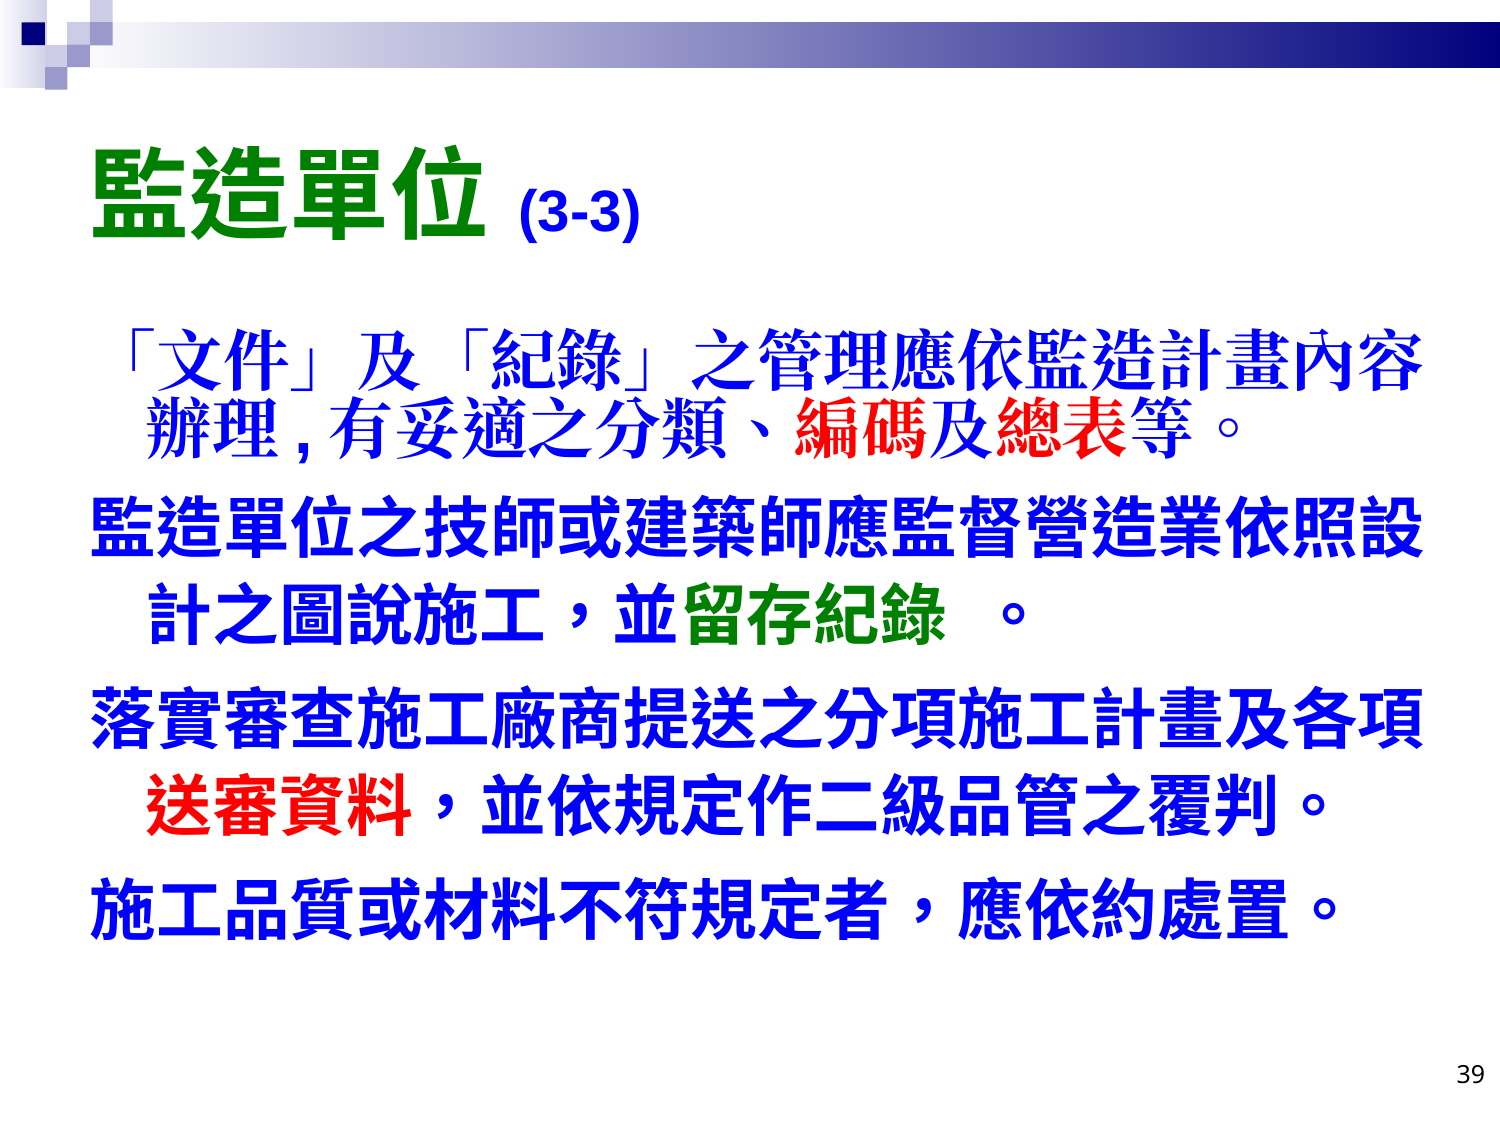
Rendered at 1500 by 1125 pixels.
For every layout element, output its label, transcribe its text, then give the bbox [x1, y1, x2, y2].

text_box <number> [1149, 1025, 1500, 1101]
title 監造單位(3-3) [74, 75, 1426, 300]
list 「文件」及「紀錄」之管理應依監造計畫內容辦理,有妥適之分類、編碼及總表等。 監造單位之技師或建築師應監督營造業依照設計之圖說施工，並留存紀錄 。 落實審查施工廠商提送之分項施工計畫及各項送審資料，並依規定作二級品管之覆判。 施工品質或材料不符規定者，應依約處置。 [74, 324, 1448, 964]
